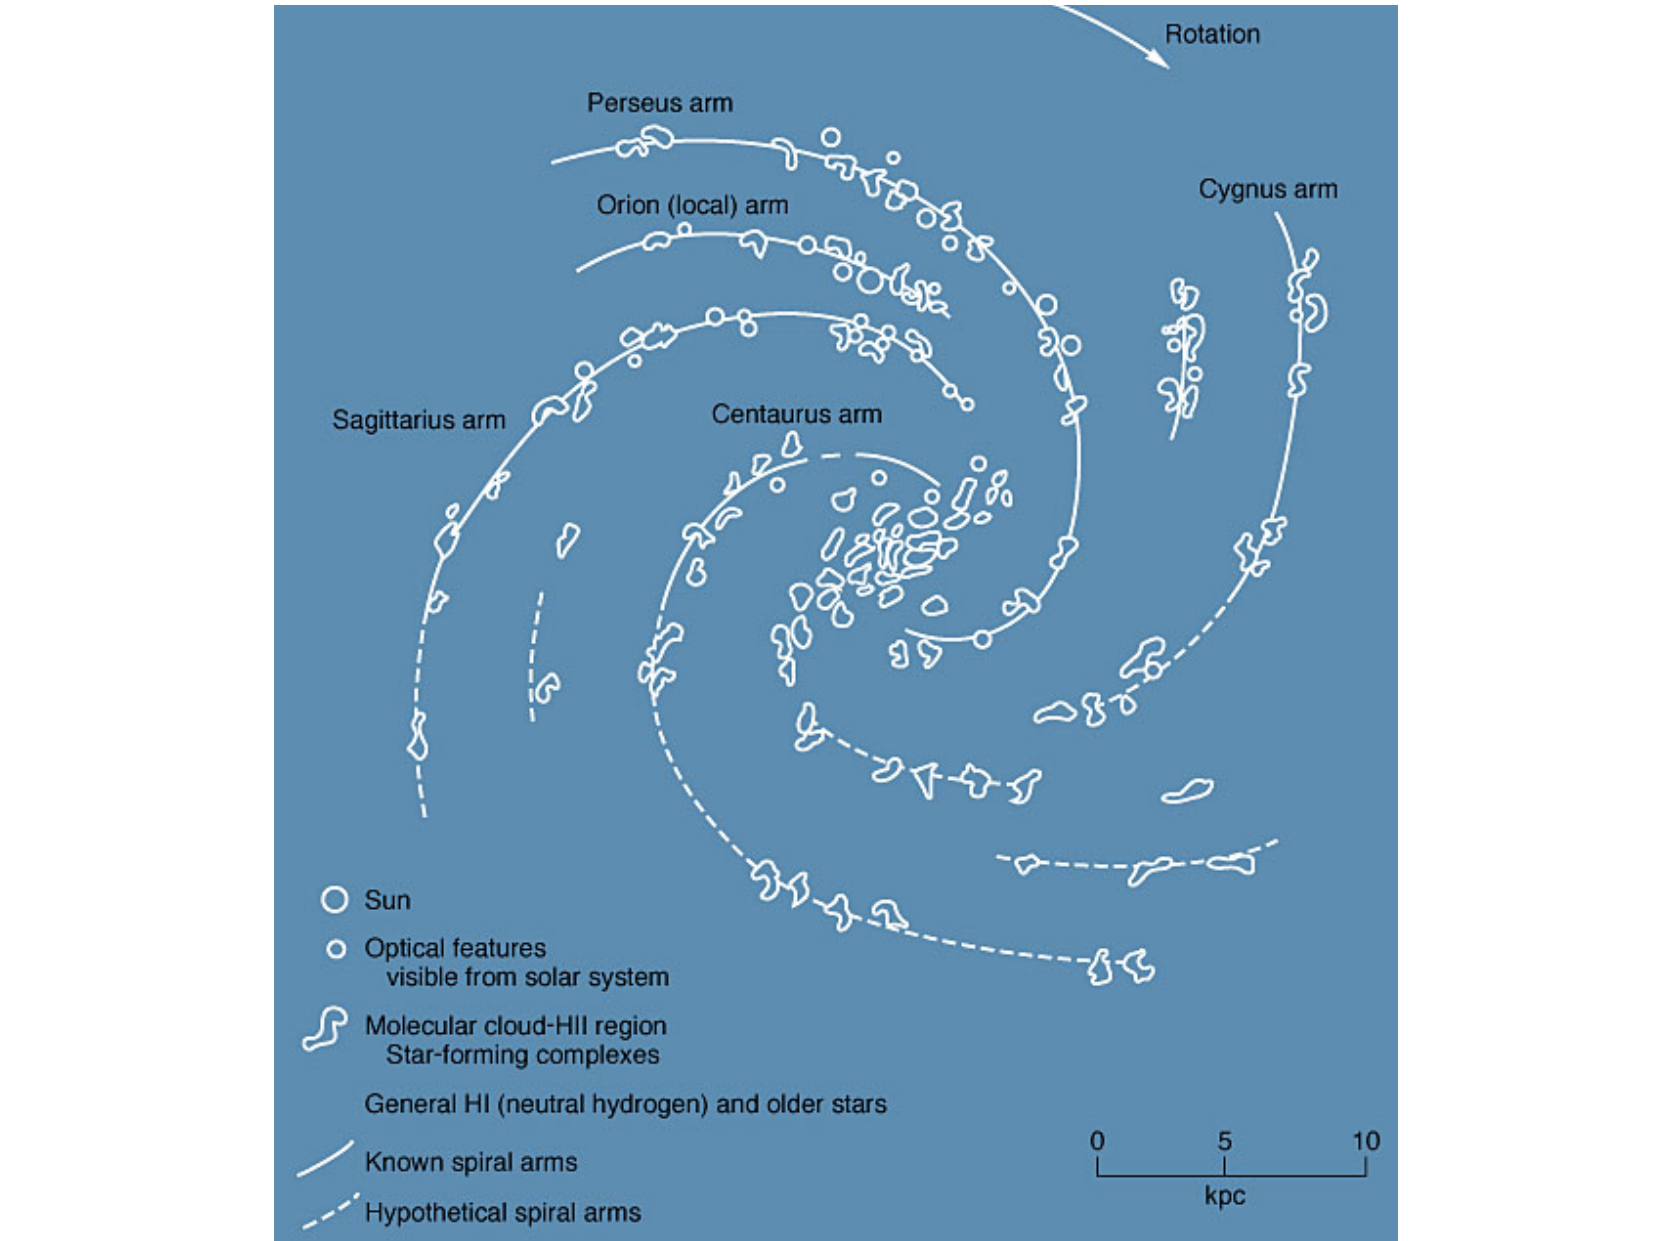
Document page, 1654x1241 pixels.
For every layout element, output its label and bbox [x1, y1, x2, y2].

picture [274, 5, 1398, 1241]
